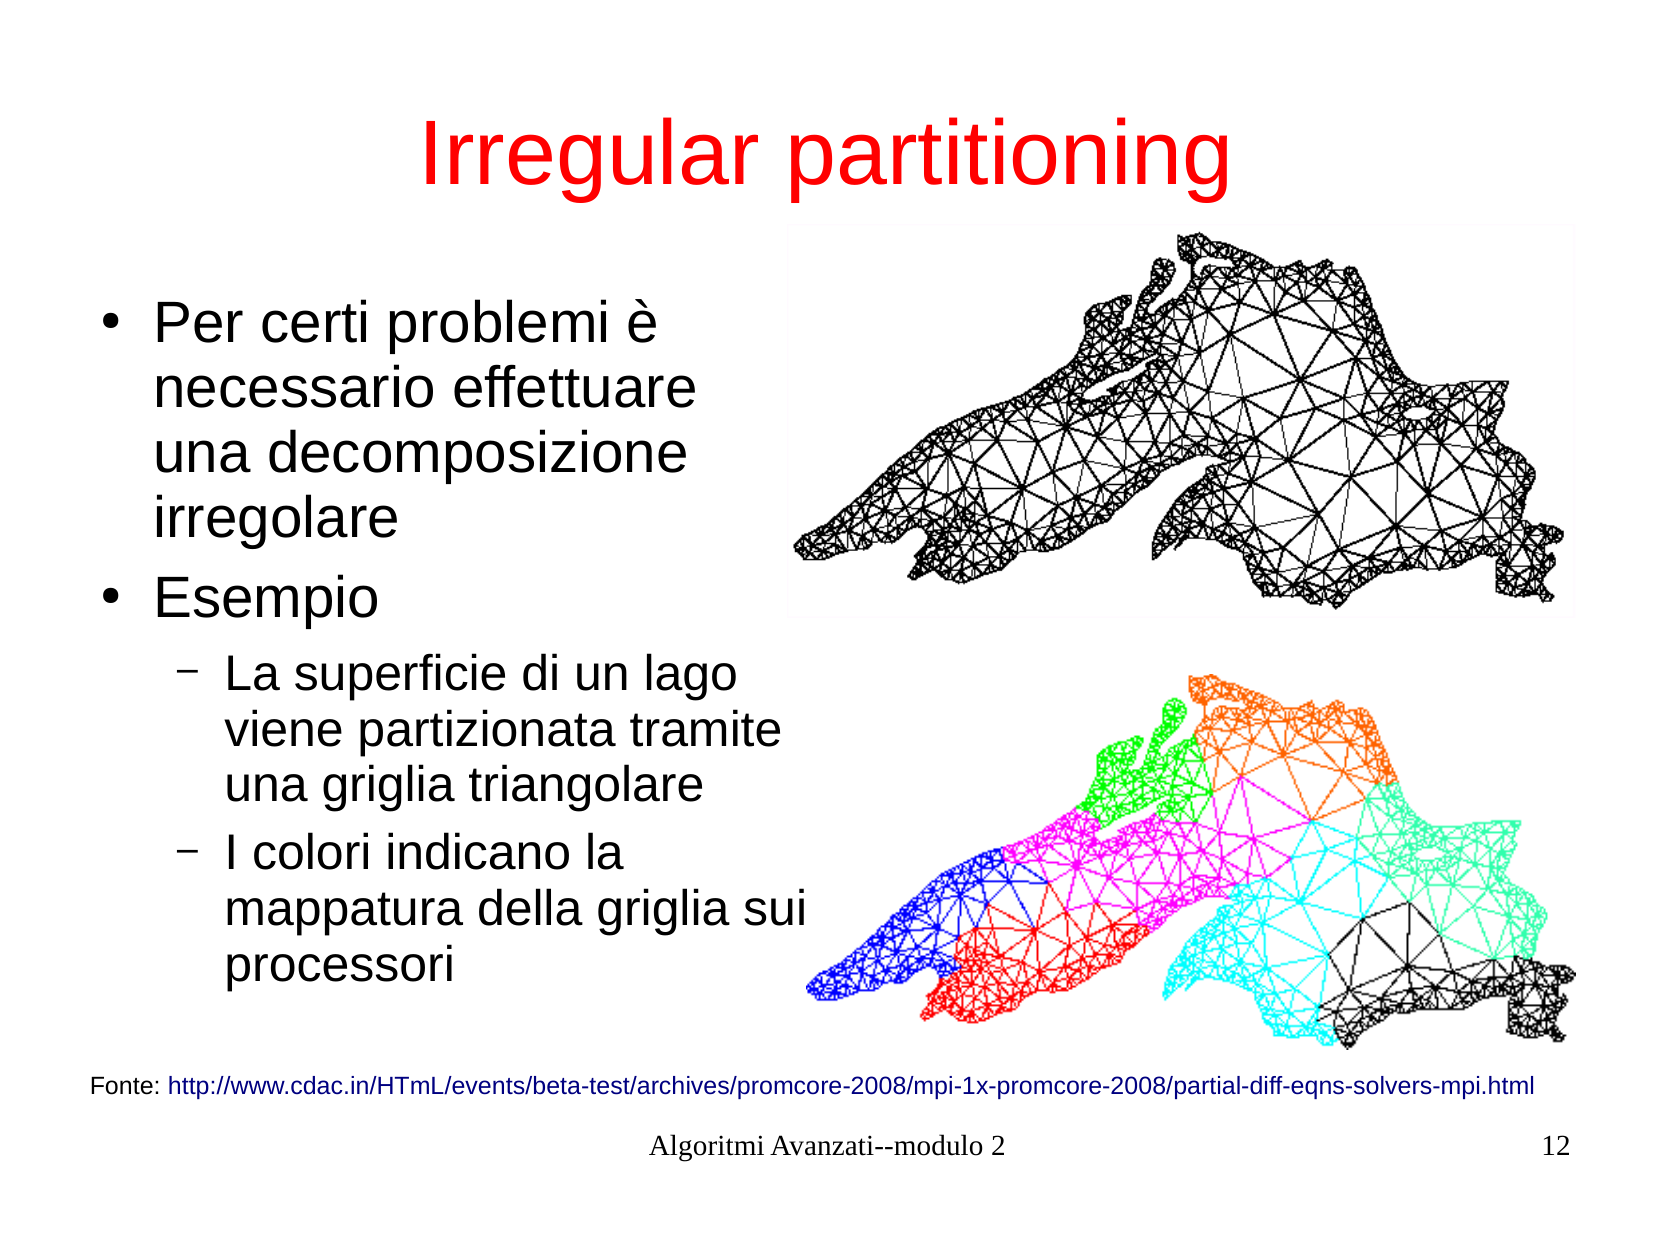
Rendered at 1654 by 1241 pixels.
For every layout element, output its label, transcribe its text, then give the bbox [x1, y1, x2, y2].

picture [806, 674, 1576, 1051]
list Per certi problemi è necessario effettuare una decomposizione irregolare Esempio La superficie di un lago viene partizionata tramite una griglia triangolare I colori indicano la mappatura della griglia sui processori [82, 290, 809, 1064]
picture [787, 224, 1576, 618]
text_box Fonte: http://www.cdac.in/HTmL/events/beta-test/archives/promcore-2008/mpi-1x-promcore-2008/partial-diff-eqns-solvers-mpi.html [75, 1064, 1576, 1108]
title Irregular partitioning [82, 49, 1571, 257]
